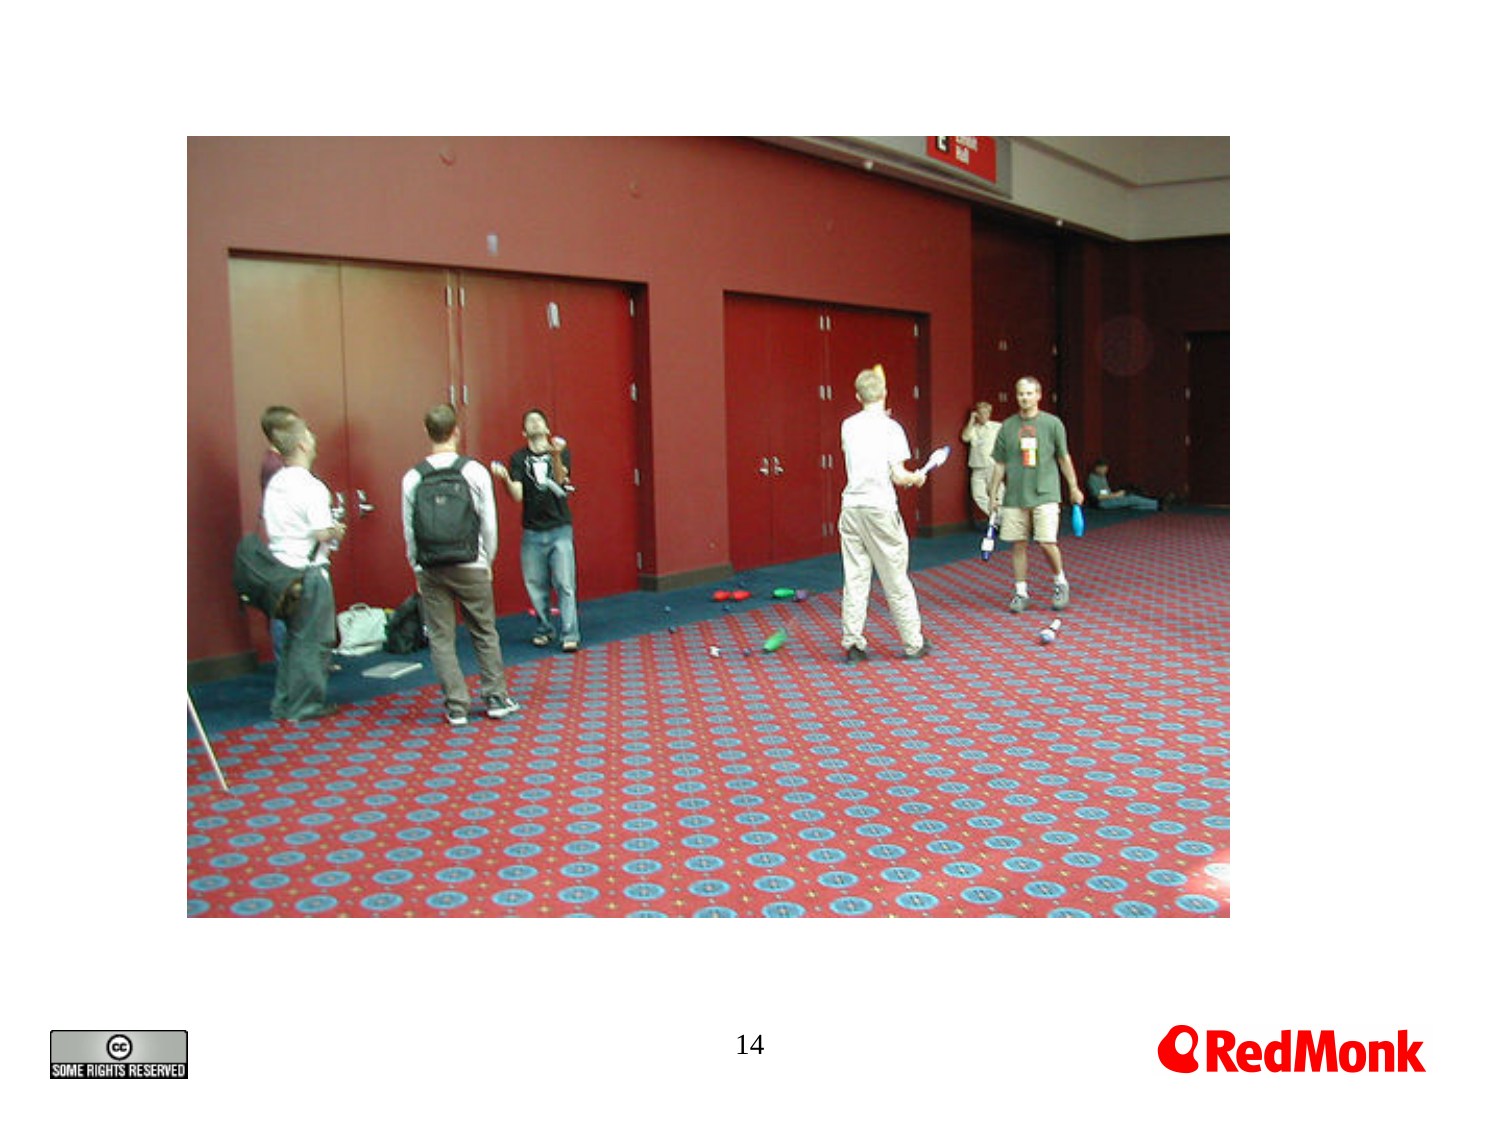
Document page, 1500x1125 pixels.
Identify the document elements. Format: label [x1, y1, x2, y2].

picture [50, 1030, 188, 1079]
picture [187, 136, 1230, 918]
picture [1151, 1023, 1433, 1075]
